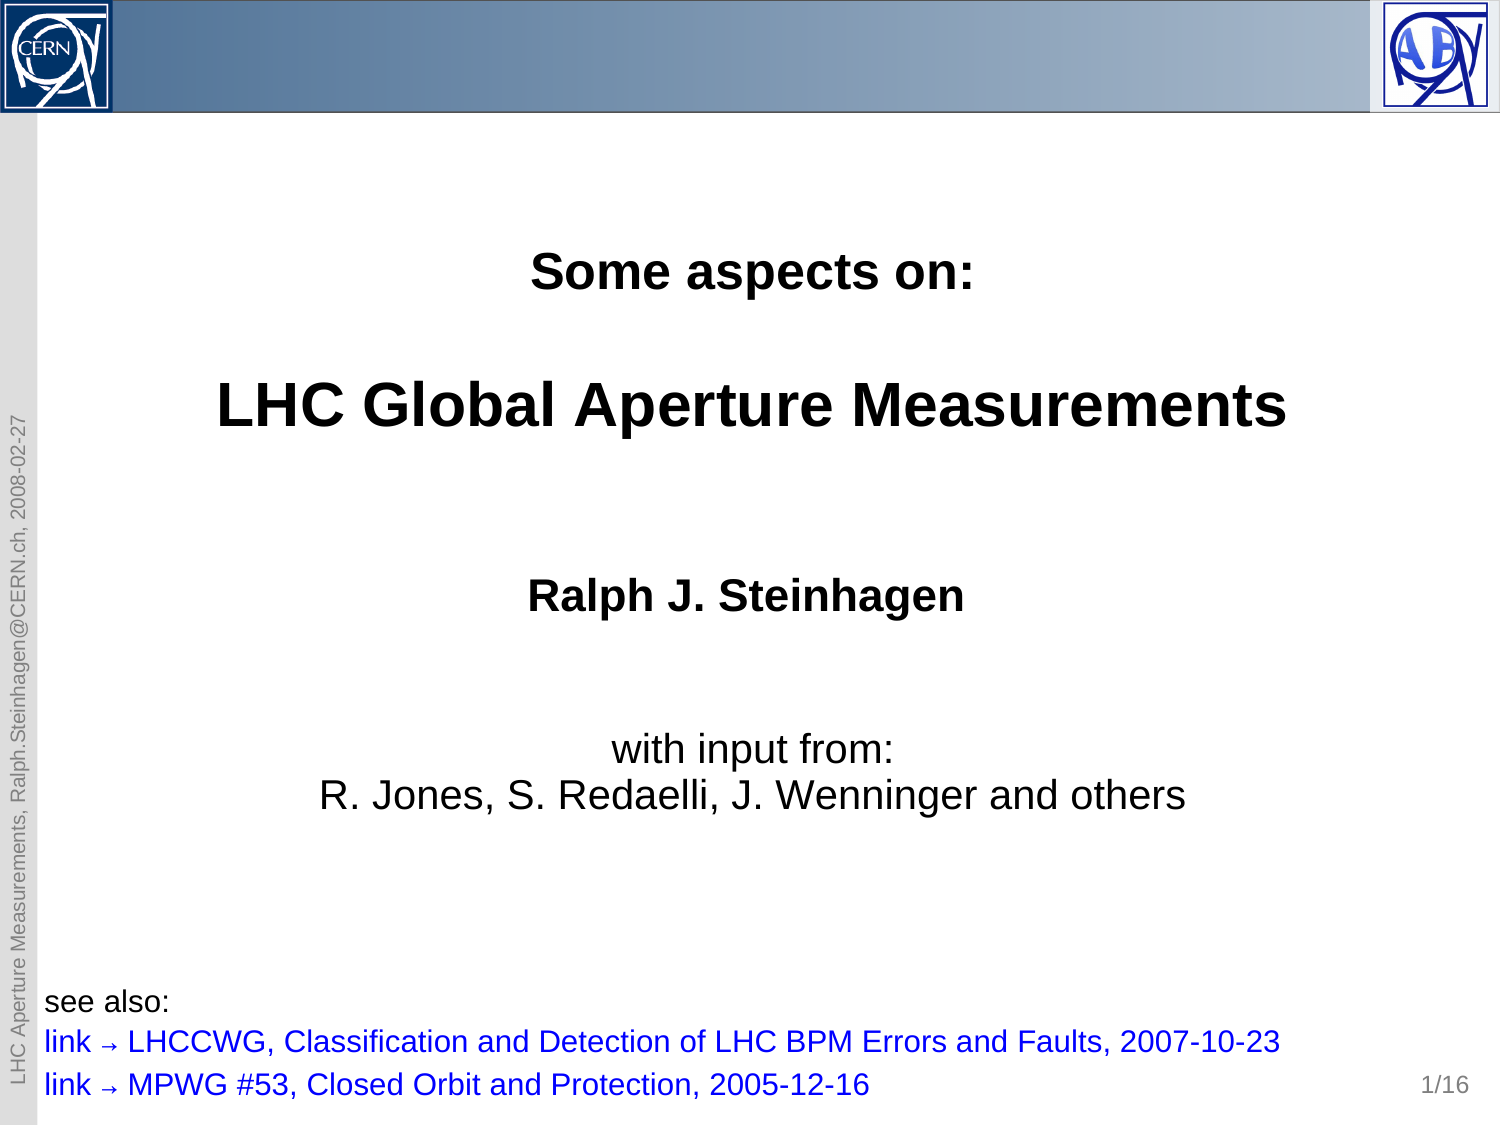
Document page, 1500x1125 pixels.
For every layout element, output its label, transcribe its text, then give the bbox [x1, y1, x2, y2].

picture [0, 0, 113, 113]
picture [1382, 1, 1489, 108]
title Some aspects on: LHC Global Aperture Measurements Ralph J. Steinhagen with input from: R. Jones, S. Redaelli, J. Wenninger and others [59, 177, 1447, 922]
text_box see also: link → LHCCWG, Classification and Detection of LHC BPM Errors and Faults, 2007-10-23 link → MPWG #53, Closed Orbit and Protection, 2005-12-16 [29, 977, 1500, 1109]
